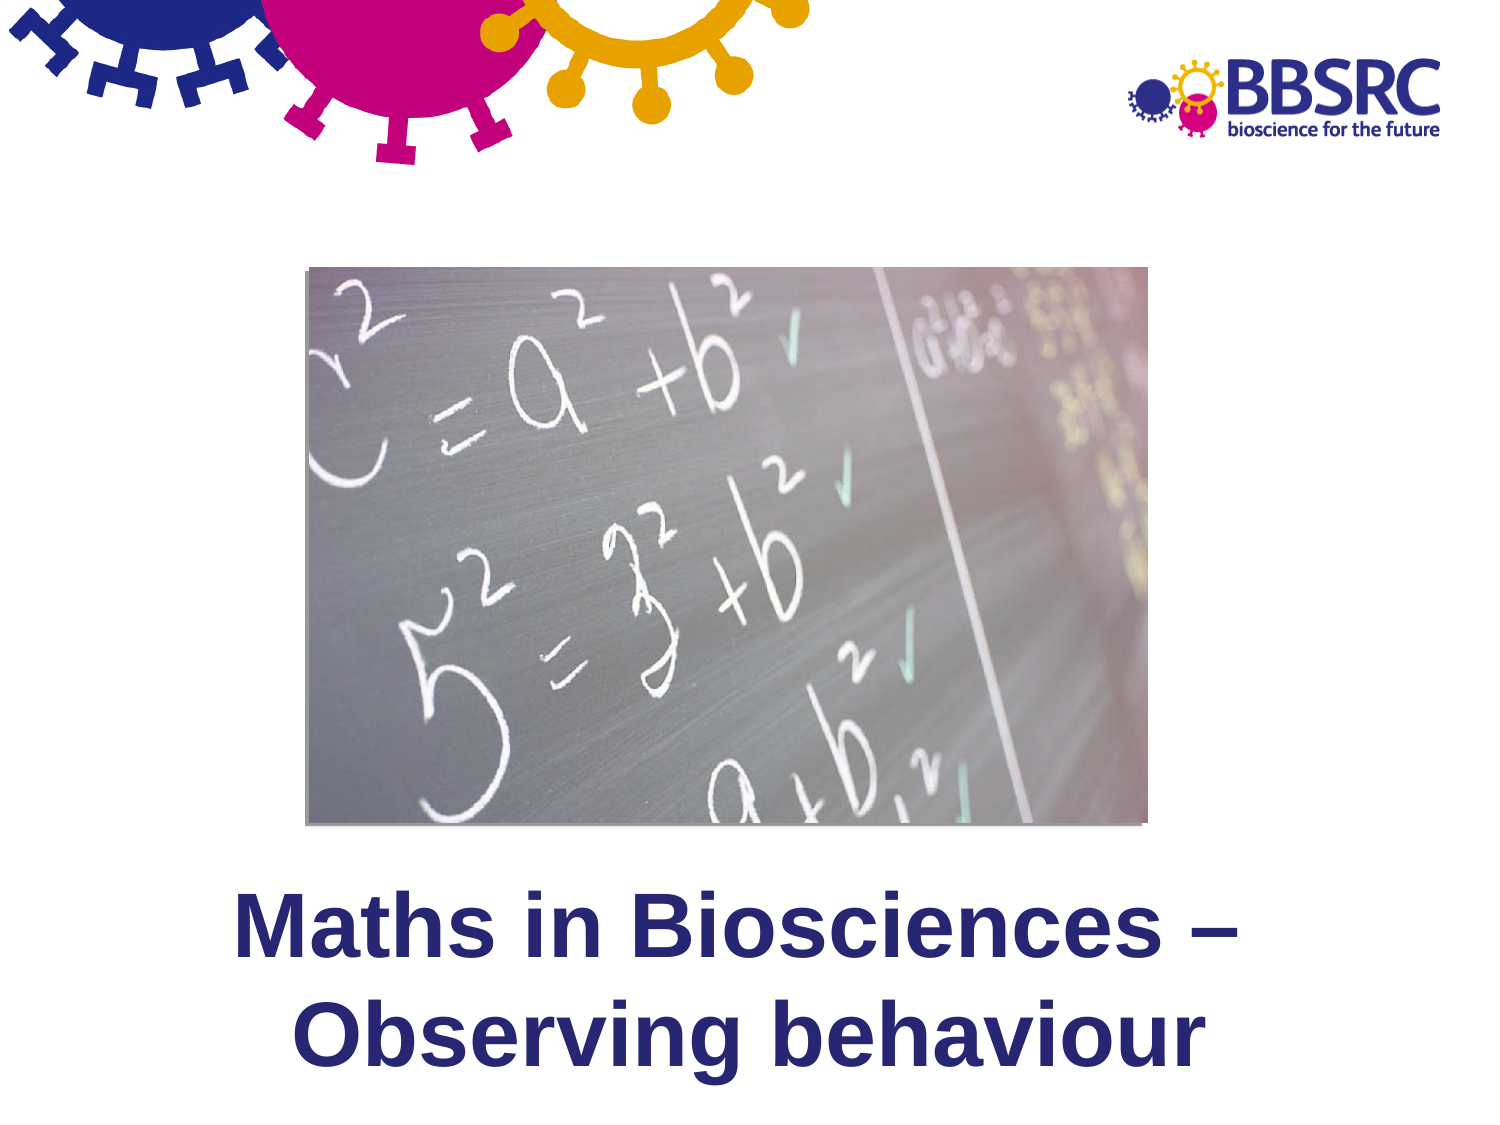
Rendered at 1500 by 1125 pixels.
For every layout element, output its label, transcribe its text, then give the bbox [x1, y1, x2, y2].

picture [309, 267, 1148, 823]
title Maths in Biosciences – Observing behaviour [112, 857, 1388, 1000]
